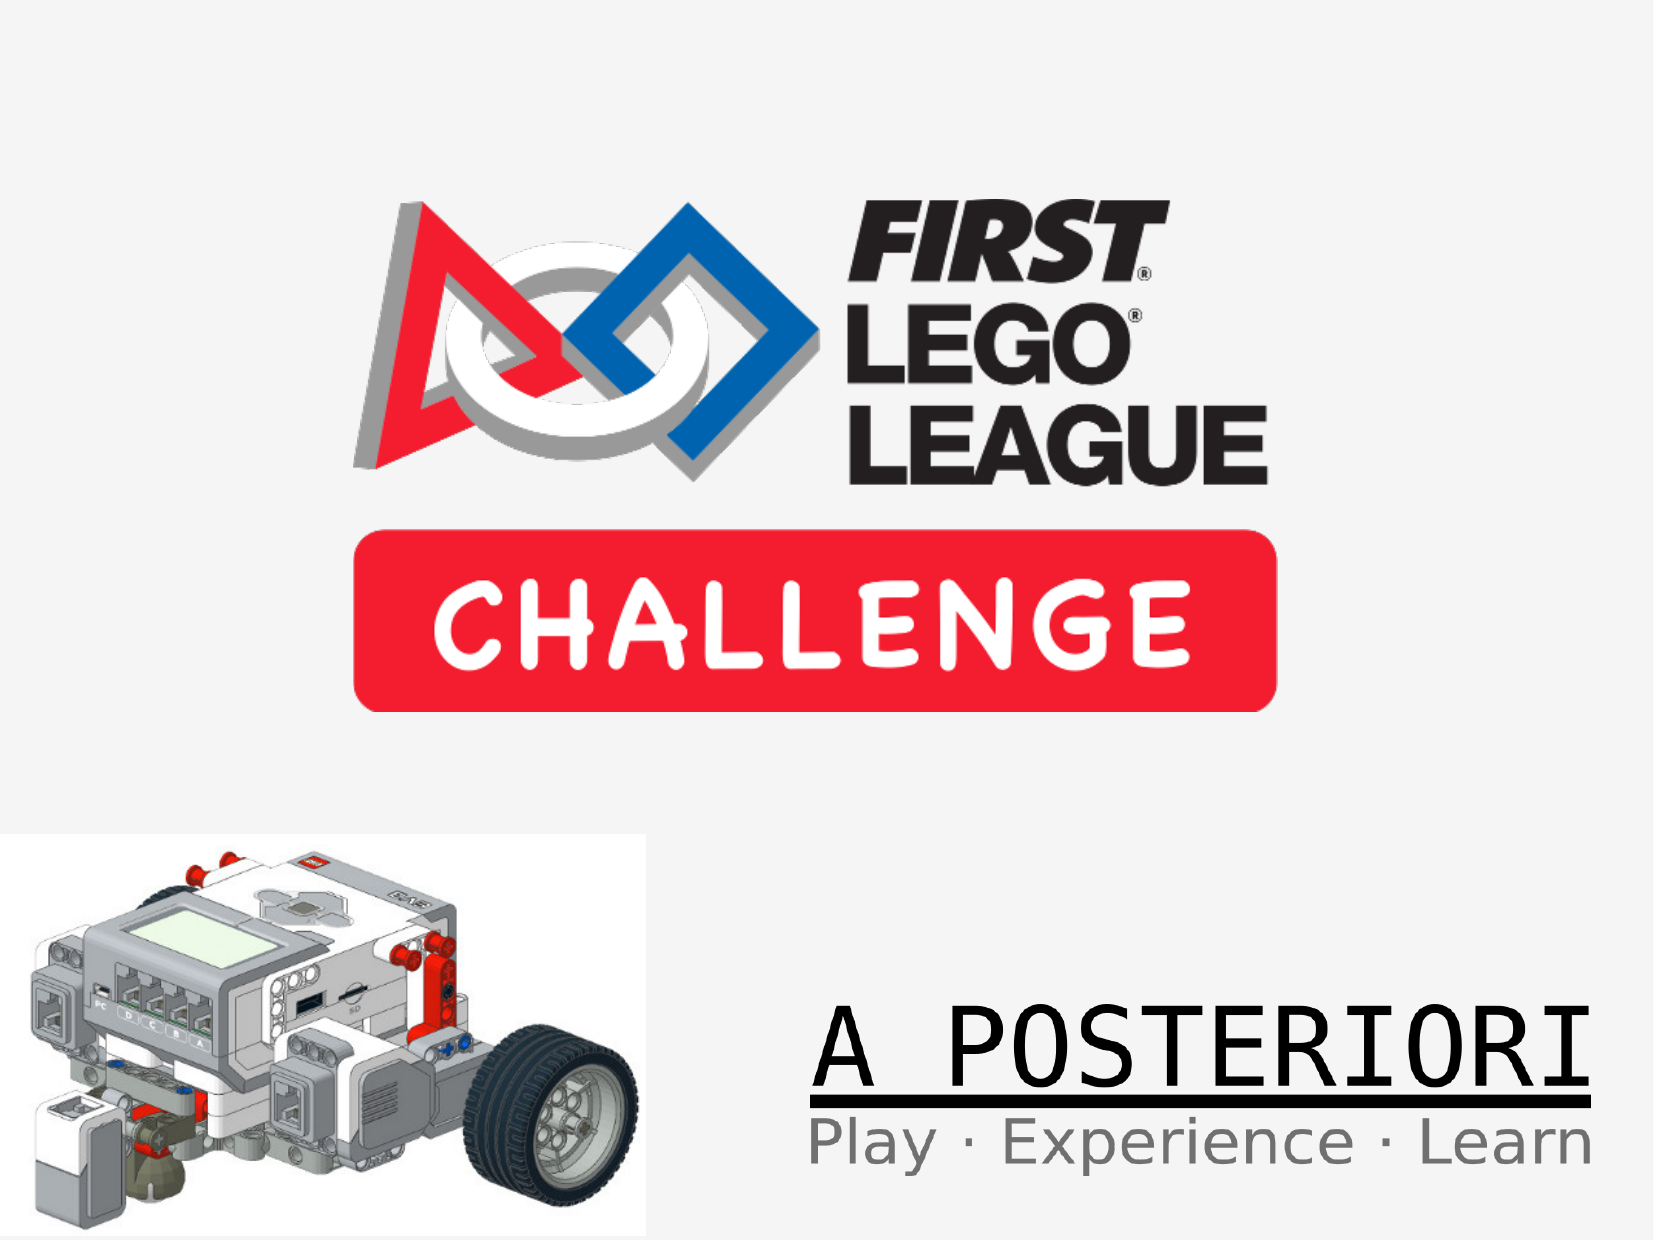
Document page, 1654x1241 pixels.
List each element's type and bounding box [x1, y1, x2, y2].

picture [0, 834, 646, 1236]
picture [810, 1004, 1591, 1176]
picture [353, 199, 1278, 712]
